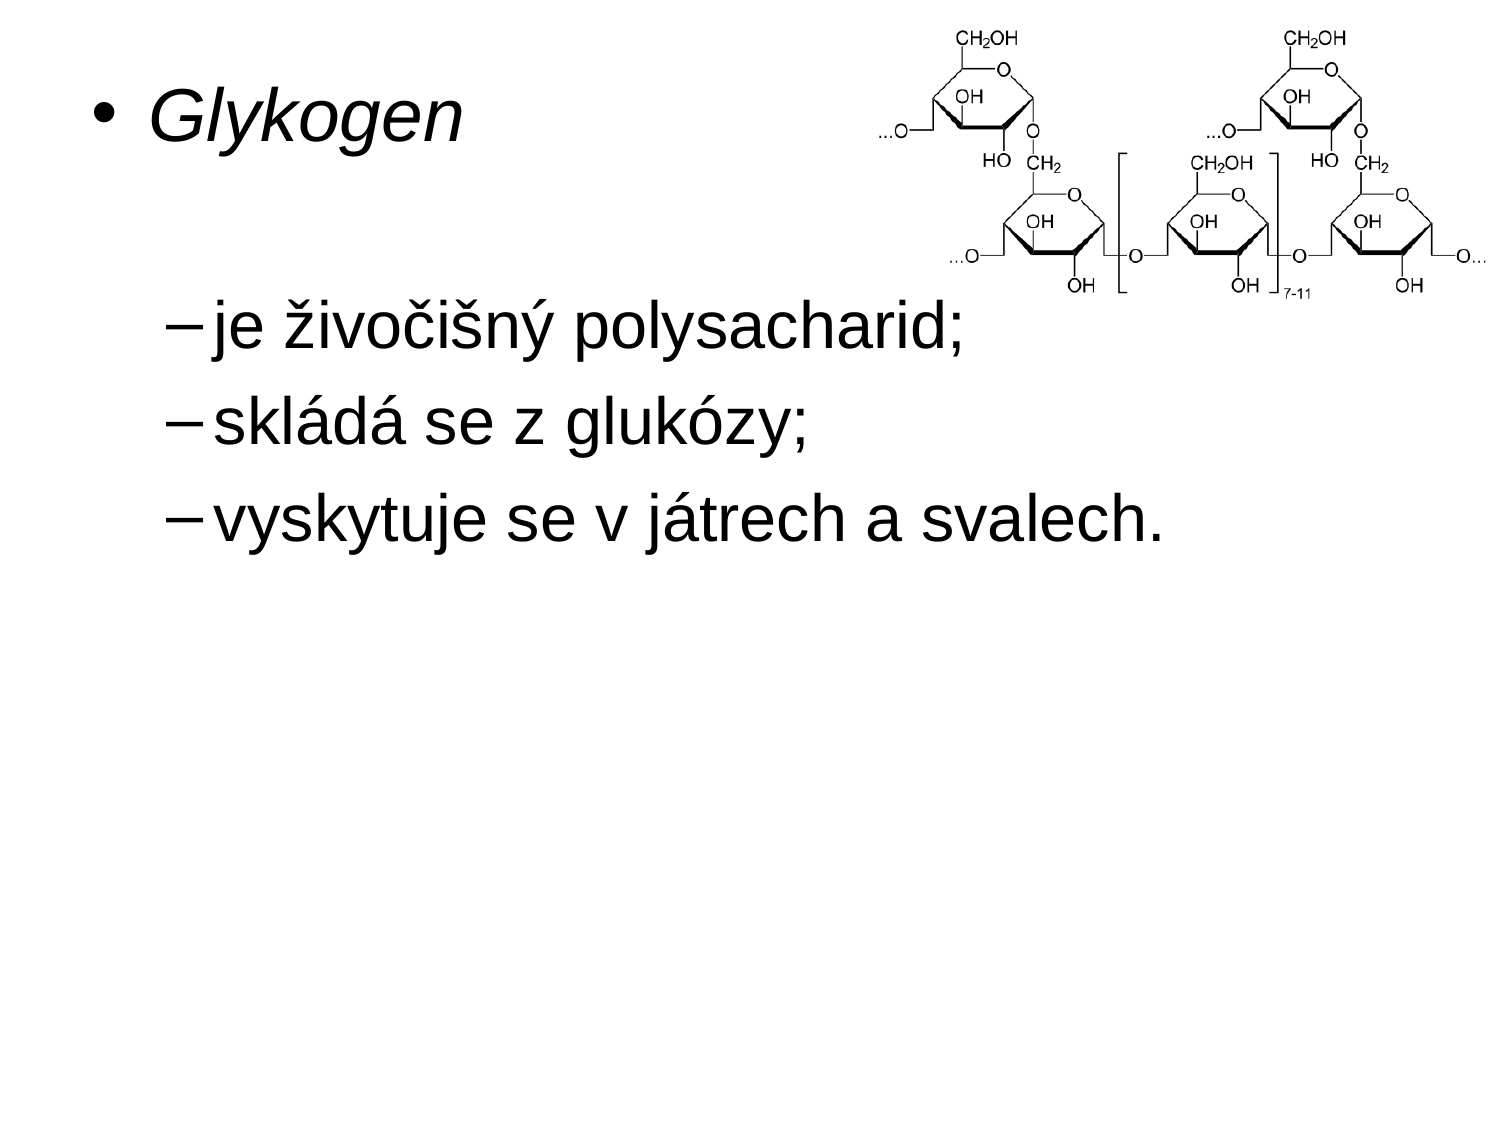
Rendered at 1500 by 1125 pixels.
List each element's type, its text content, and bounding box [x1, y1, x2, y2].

picture [863, 23, 1500, 305]
list Glykogen je živočišný polysacharid; skládá se z glukózy; vyskytuje se v játrech a svalech. [76, 58, 1427, 1010]
